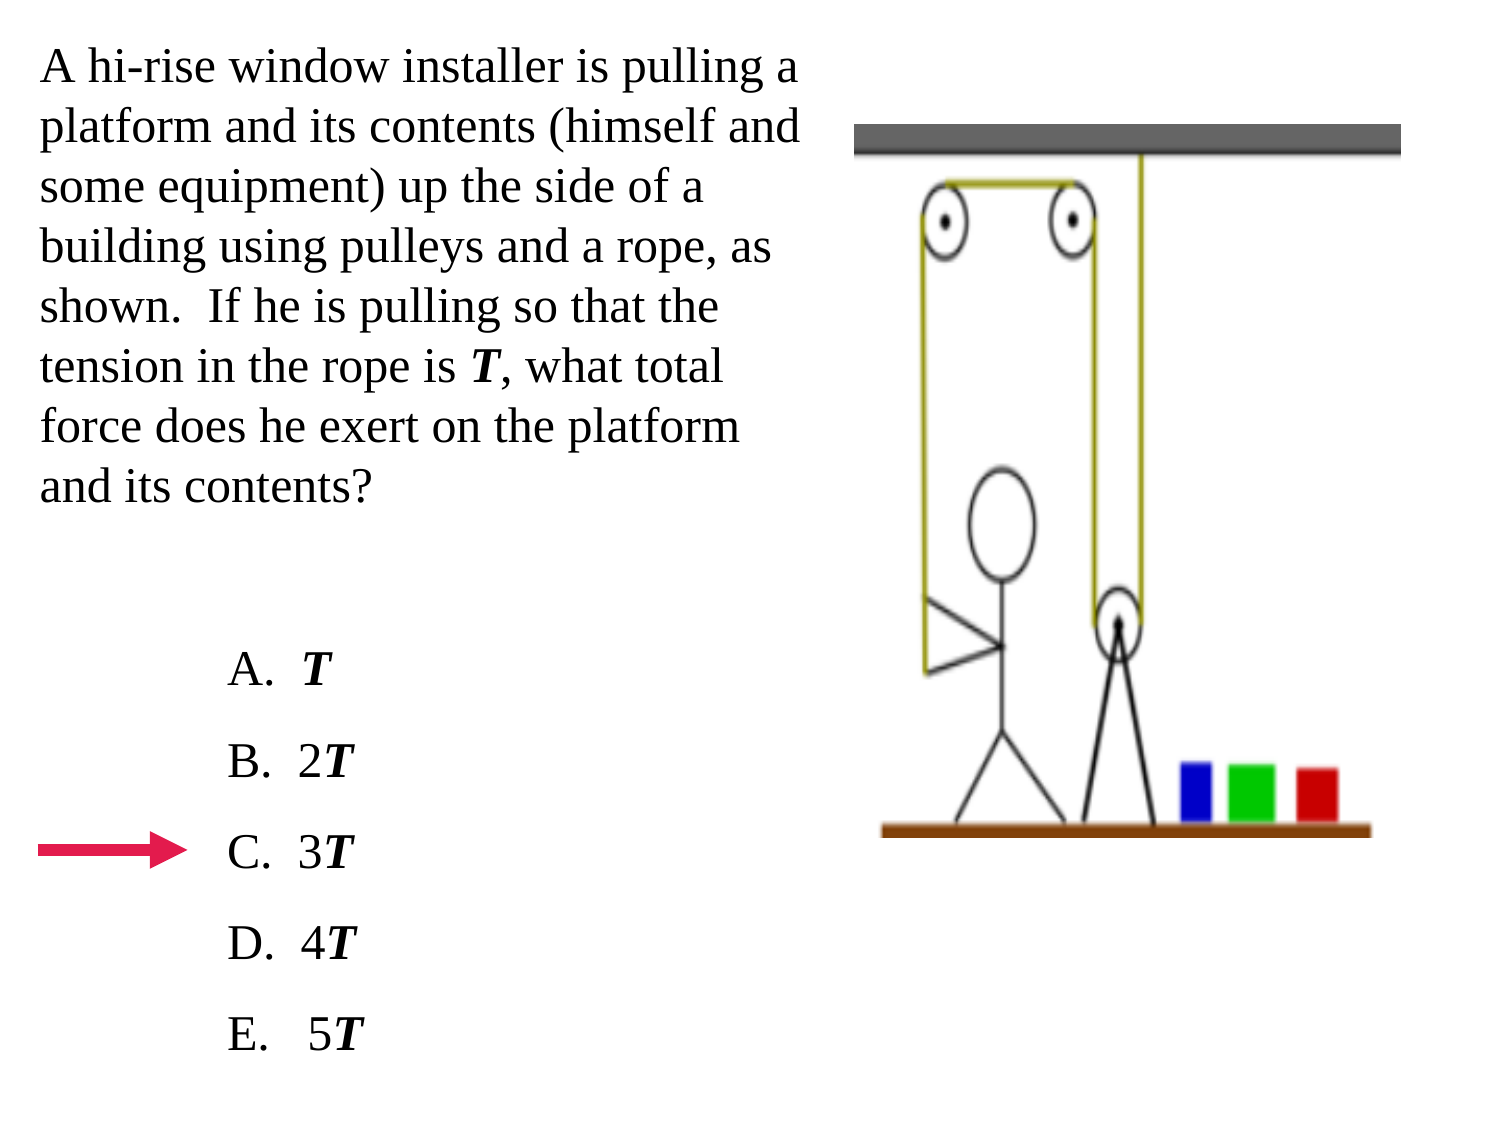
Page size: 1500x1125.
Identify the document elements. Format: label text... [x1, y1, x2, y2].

text_box A hi-rise window installer is pulling a platform and its contents (himself and some equipment) up the side of a building using pulleys and a rope, as shown. If he is pulling so that the tension in the rope is T, what total force does he exert on the platform and its contents? [24, 24, 826, 521]
text_box A. T B. 2T C. 3T D. 4T E. 5T [212, 628, 1450, 1069]
picture [854, 124, 1401, 838]
